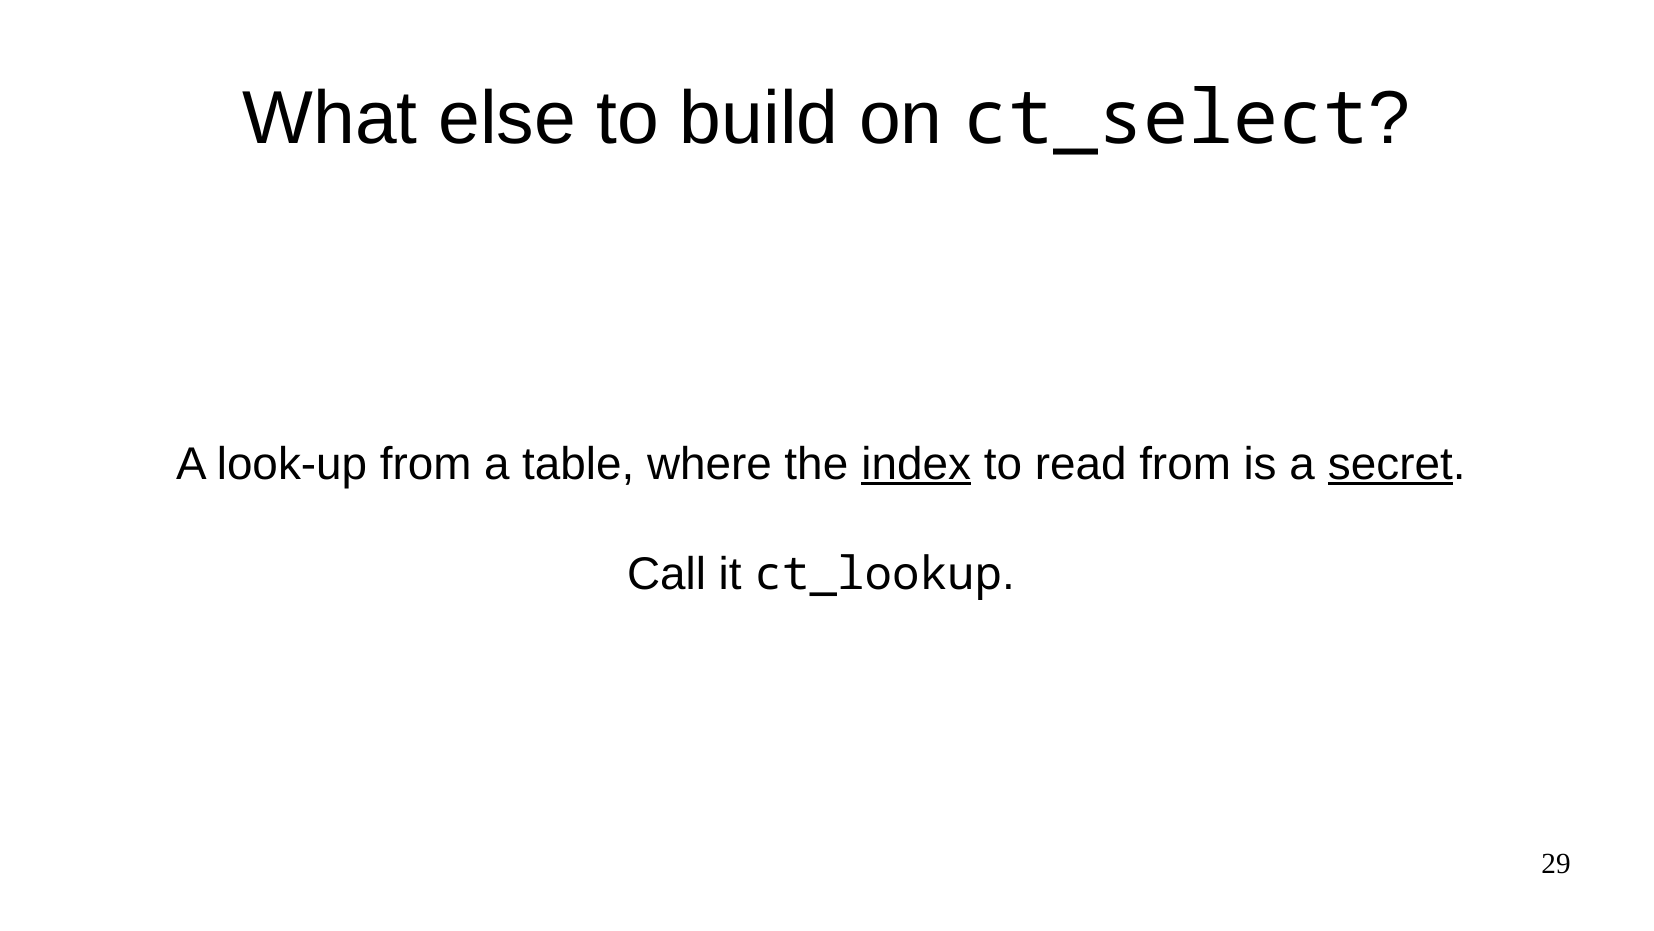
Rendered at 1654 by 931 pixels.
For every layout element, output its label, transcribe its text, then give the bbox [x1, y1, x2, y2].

title What else to build on ct_select? [82, 37, 1571, 193]
text_box A look-up from a table, where the index to read from is a secret. Call it ct_lookup. [147, 430, 1495, 605]
